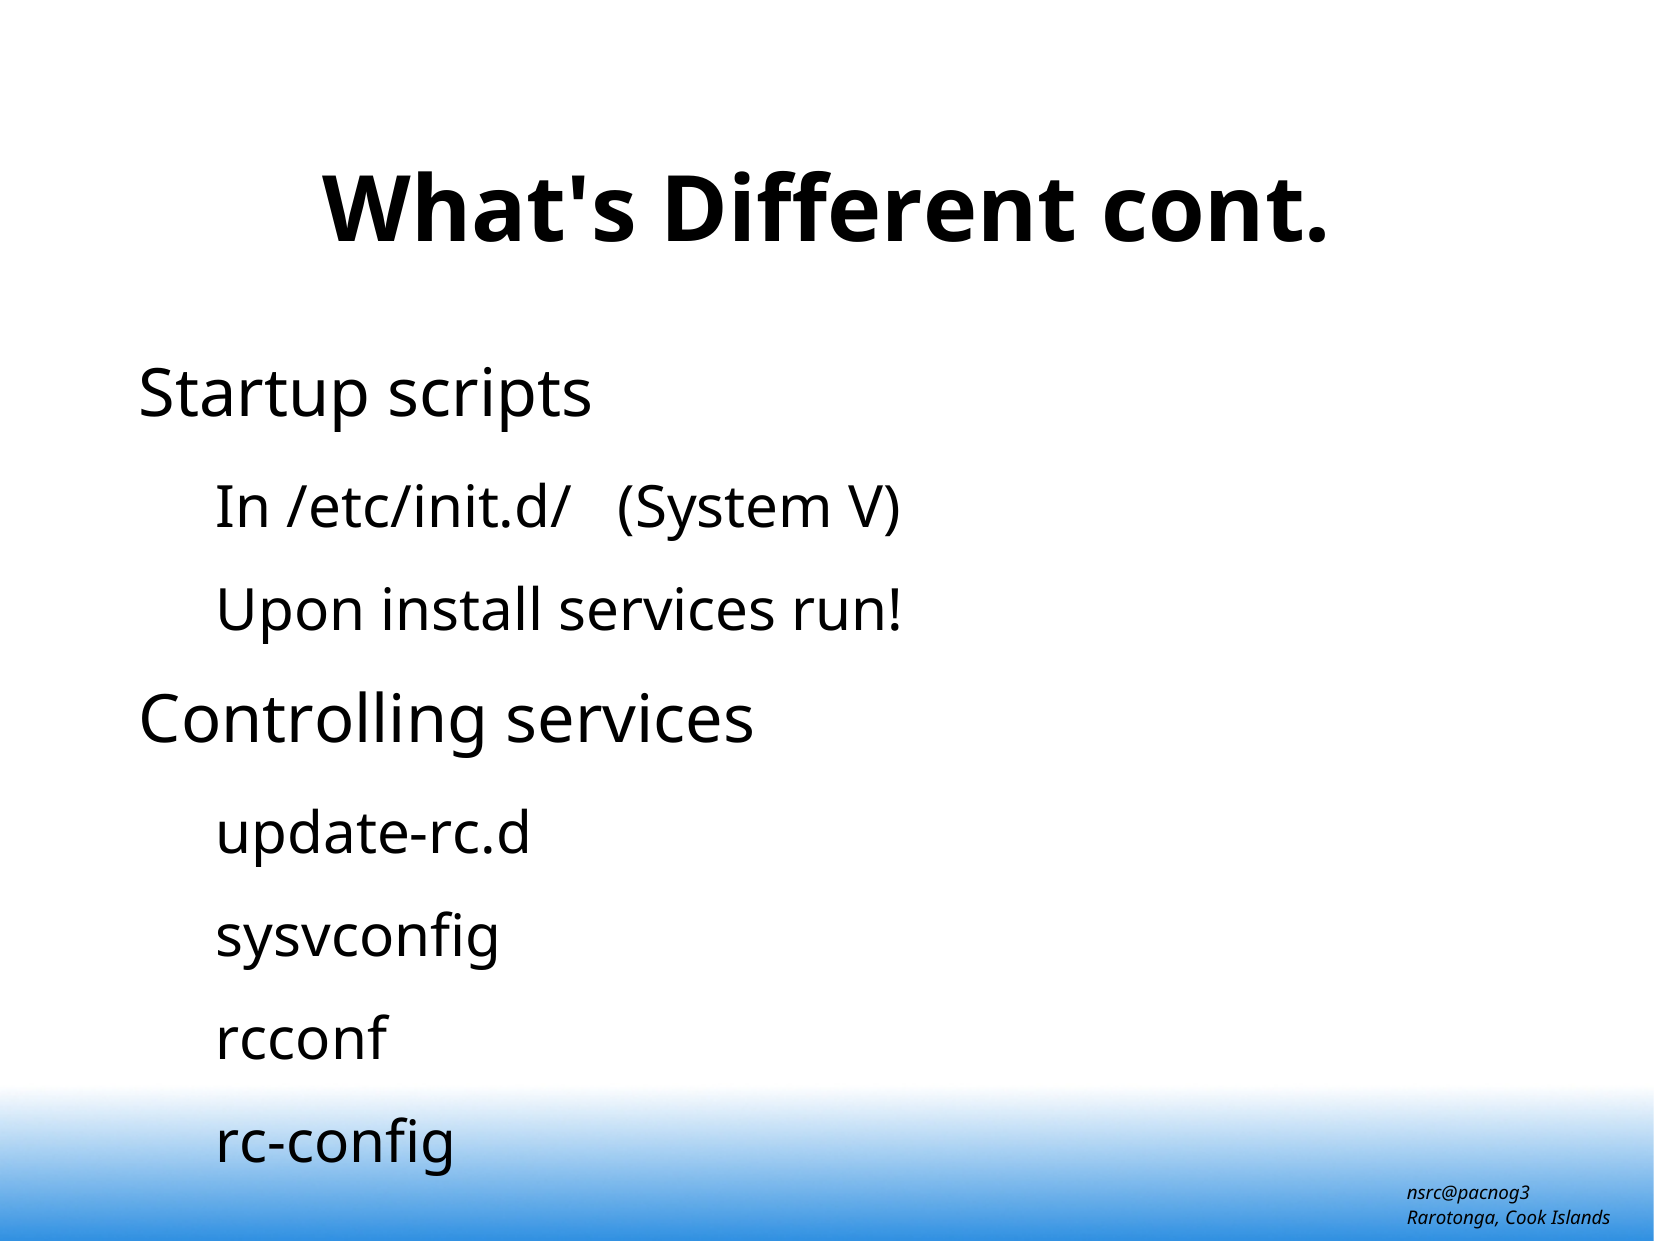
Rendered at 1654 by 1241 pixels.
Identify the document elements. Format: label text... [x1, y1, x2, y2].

list Startup scripts In /etc/init.d/ (System V) Upon install services run! Controlling services update-rc.d sysvconfig rcconf rc-config [121, 344, 1534, 1127]
picture [0, 1083, 1654, 1241]
title What's Different cont. [121, 102, 1534, 310]
